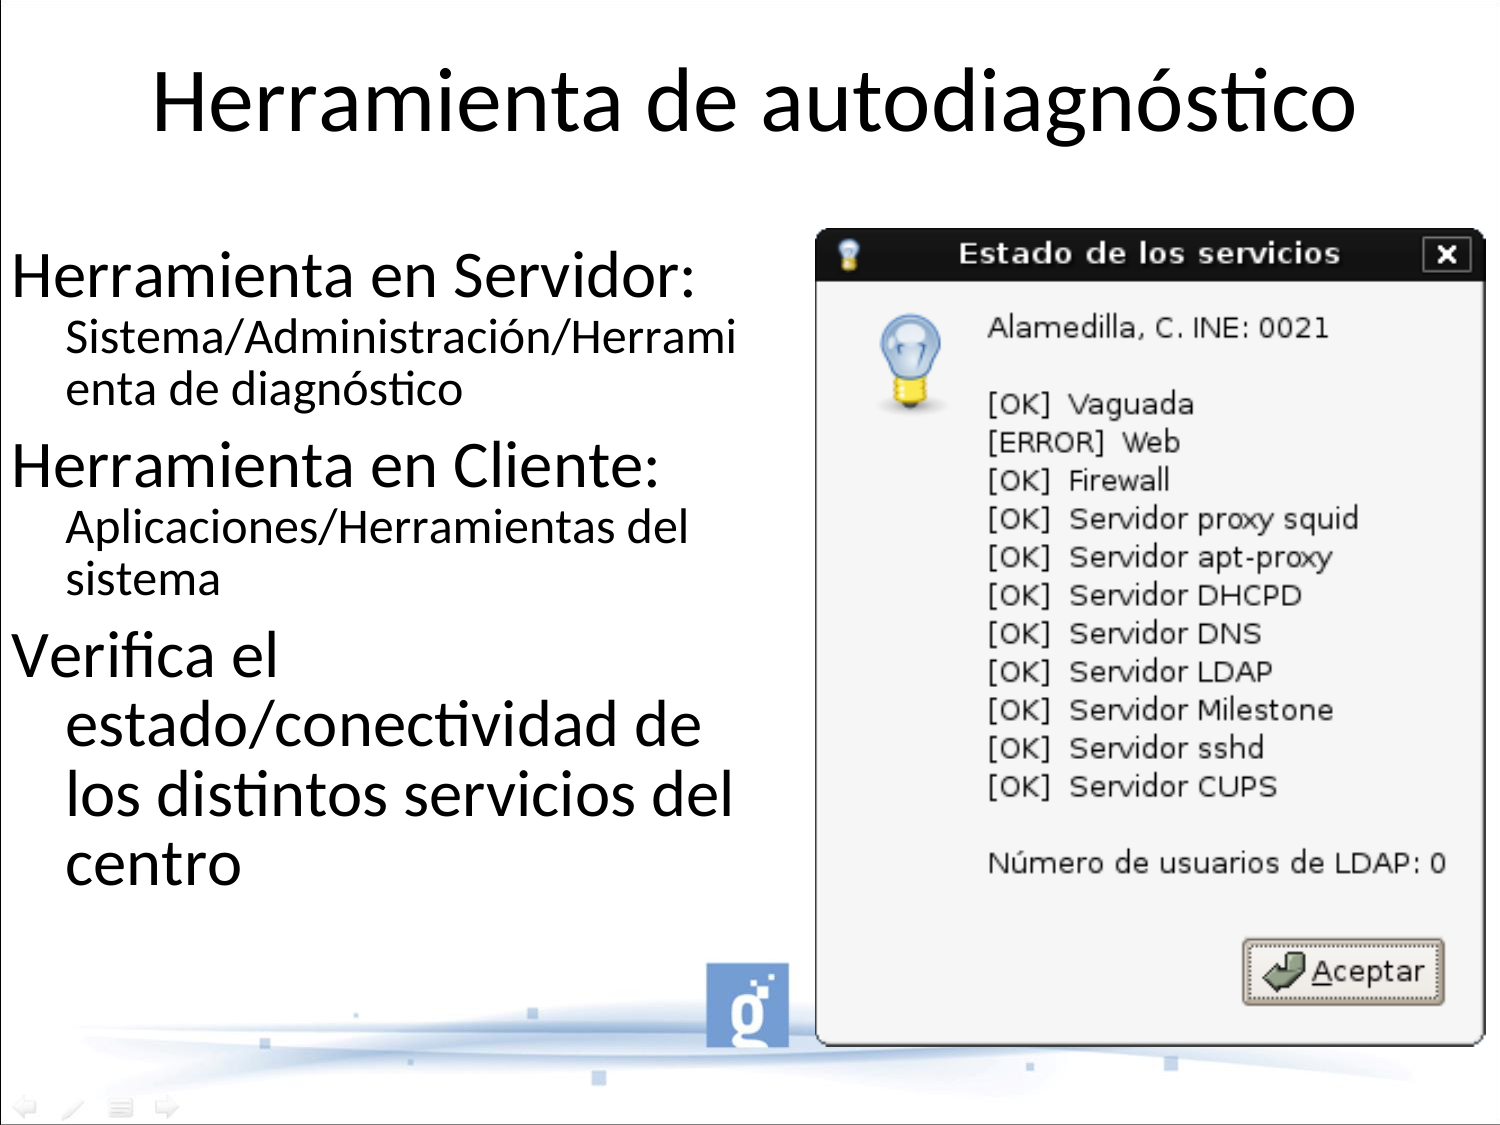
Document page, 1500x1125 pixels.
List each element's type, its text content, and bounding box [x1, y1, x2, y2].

title Herramienta de autodiagnóstico [11, 11, 1500, 204]
list Herramienta en Servidor: Sistema/Administración/Herramienta de diagnóstico Herramienta en Cliente: Aplicaciones/Herramientas del sistema Verifica el estado/conectividad de los distintos servicios del centro [11, 244, 739, 1063]
picture [0, 0, 1500, 1125]
